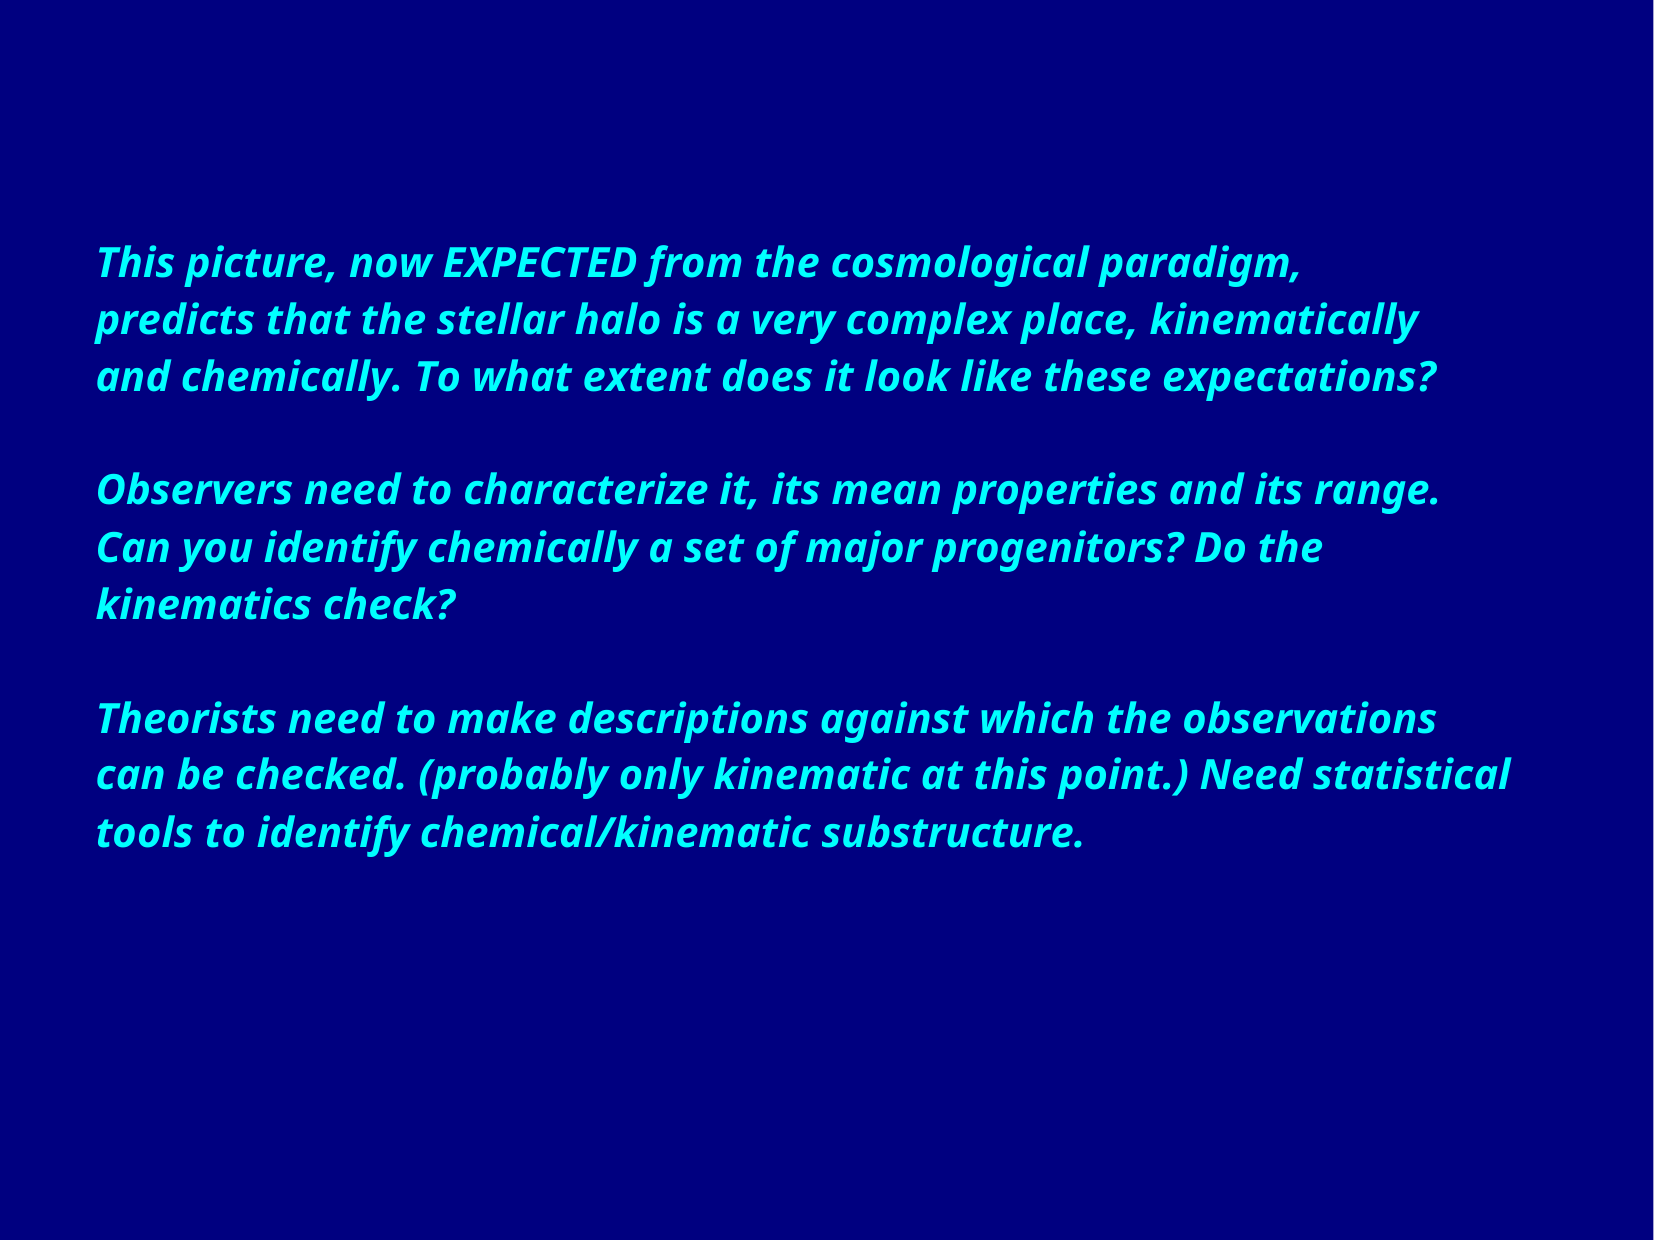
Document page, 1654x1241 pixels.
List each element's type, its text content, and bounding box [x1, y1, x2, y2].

text_box This picture, now EXPECTED from the cosmological paradigm, predicts that the stellar halo is a very complex place, kinematically and chemically. To what extent does it look like these expectations? Observers need to characterize it, its mean properties and its range. Can you identify chemically a set of major progenitors? Do the kinematics check? Theorists need to make descriptions against which the observations can be checked. (probably only kinematic at this point.) Need statistical tools to identify chemical/kinematic substructure. [80, 225, 1528, 804]
